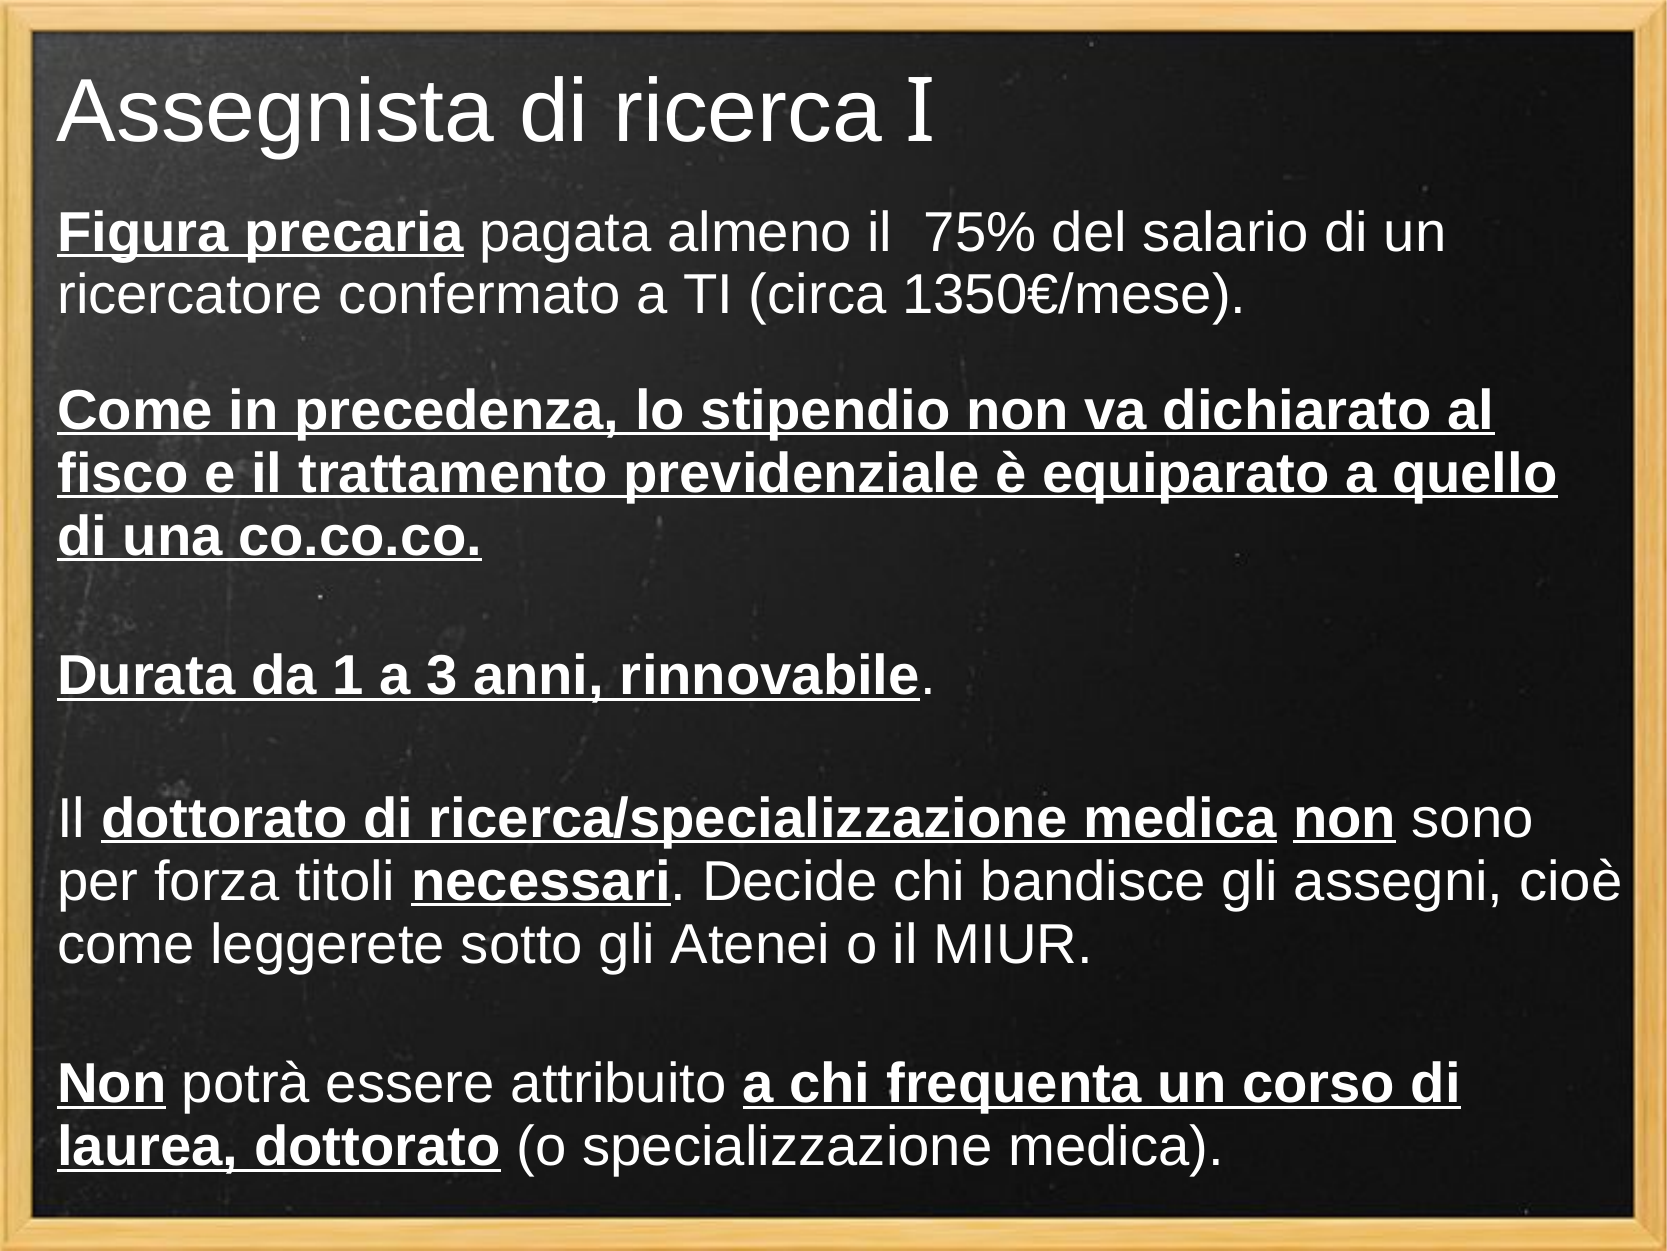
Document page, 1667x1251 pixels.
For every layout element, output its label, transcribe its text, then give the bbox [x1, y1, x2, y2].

list Figura precaria pagata almeno il 75% del salario di un ricercatore confermato a TI (circa 1350€/mese). Come in precedenza, lo stipendio non va dichiarato al fisco e il trattamento previdenziale è equiparato a quello di una co.co.co. Durata da 1 a 3 anni, rinnovabile. Il dottorato di ricerca/specializzazione medica non sono per forza titoli necessari. Decide chi bandisce gli assegni, cioè come leggerete sotto gli Atenei o il MIUR. Non potrà essere attribuito a chi frequenta un corso di laurea, dottorato (o specializzazione medica). [57, 199, 1624, 1250]
title Assegnista di ricerca I [56, 48, 1643, 298]
picture [0, 0, 1667, 1251]
